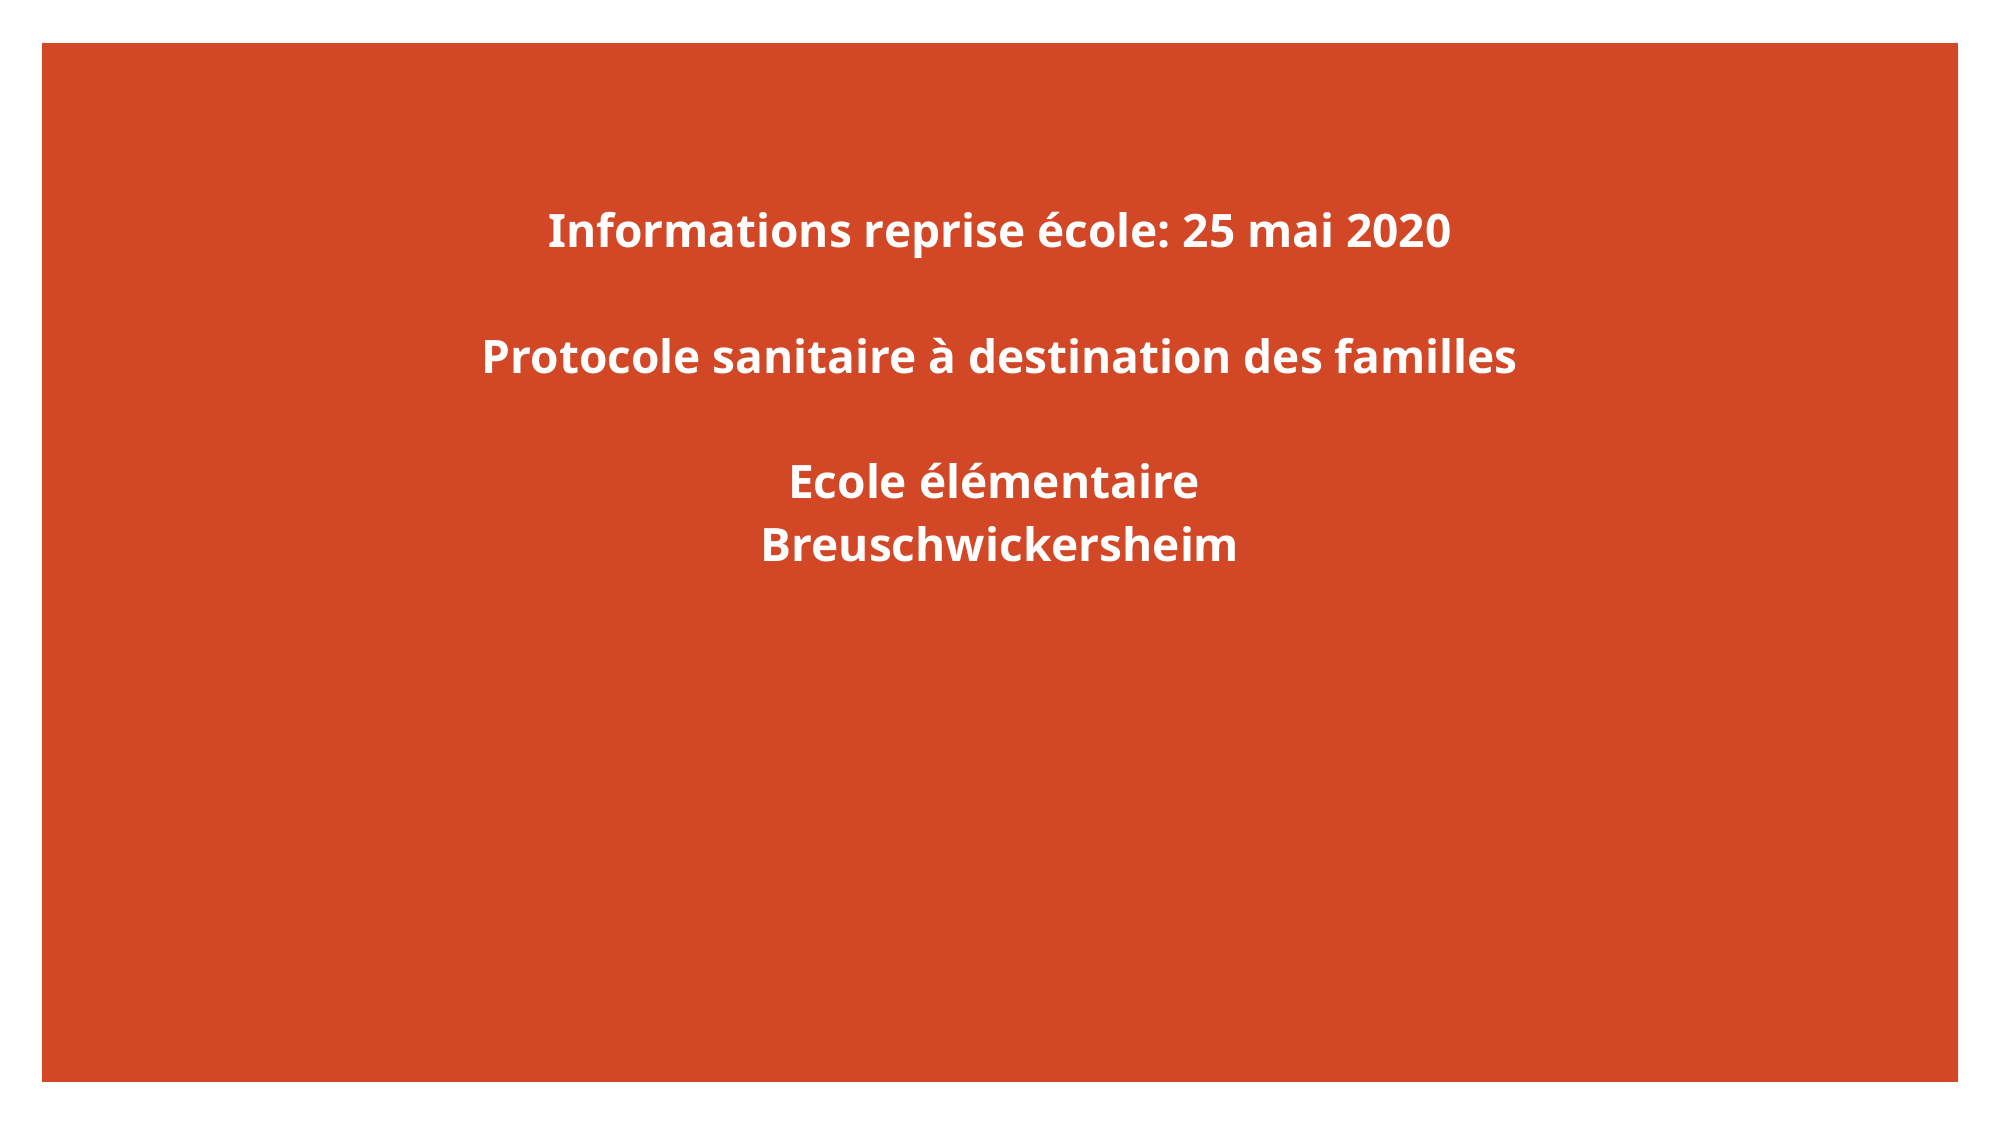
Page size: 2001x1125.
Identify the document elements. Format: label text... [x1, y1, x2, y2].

title Informations reprise école: 25 mai 2020 Protocole sanitaire à destination des familles Ecole élémentaire Breuschwickersheim [137, 190, 1863, 583]
